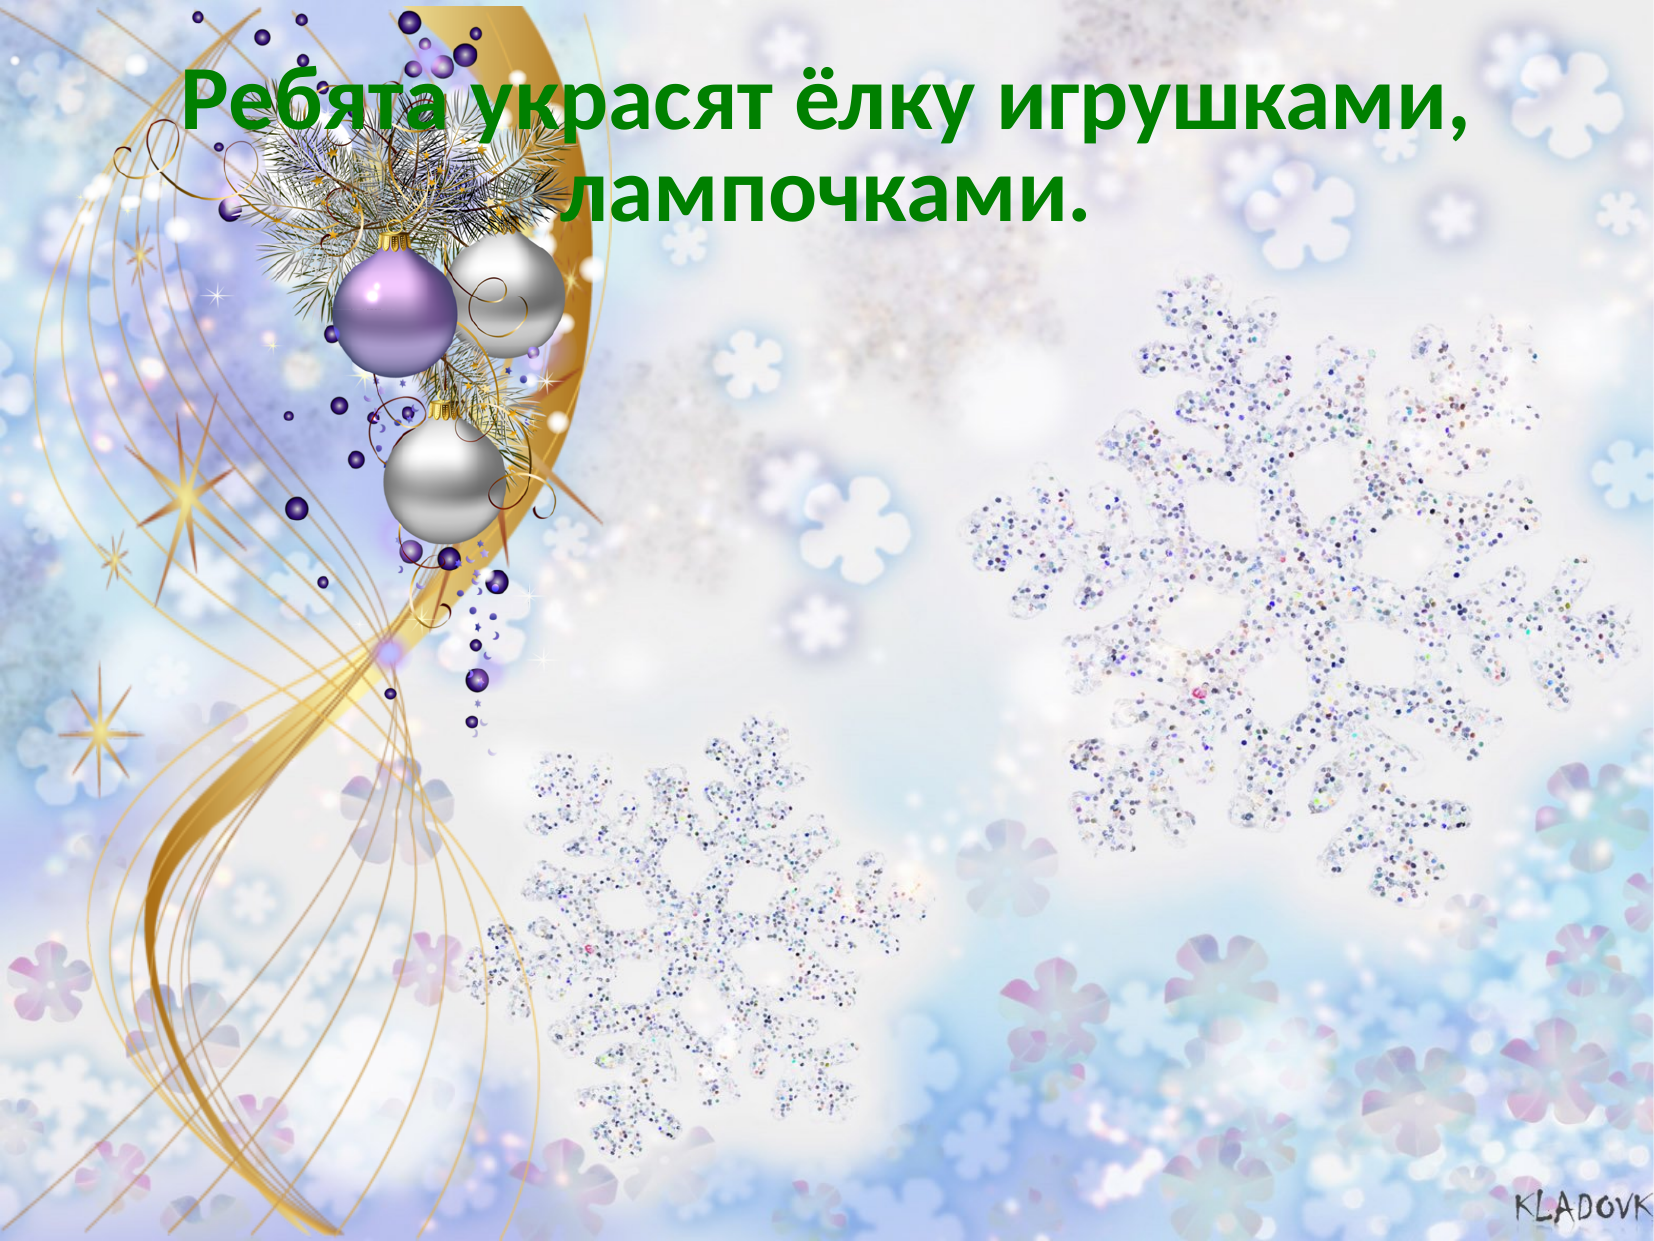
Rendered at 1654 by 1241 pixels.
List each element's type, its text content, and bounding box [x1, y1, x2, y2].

picture [0, 0, 1654, 1241]
title Ребята украсят ёлку игрушками, лампочками. [82, 40, 1571, 266]
